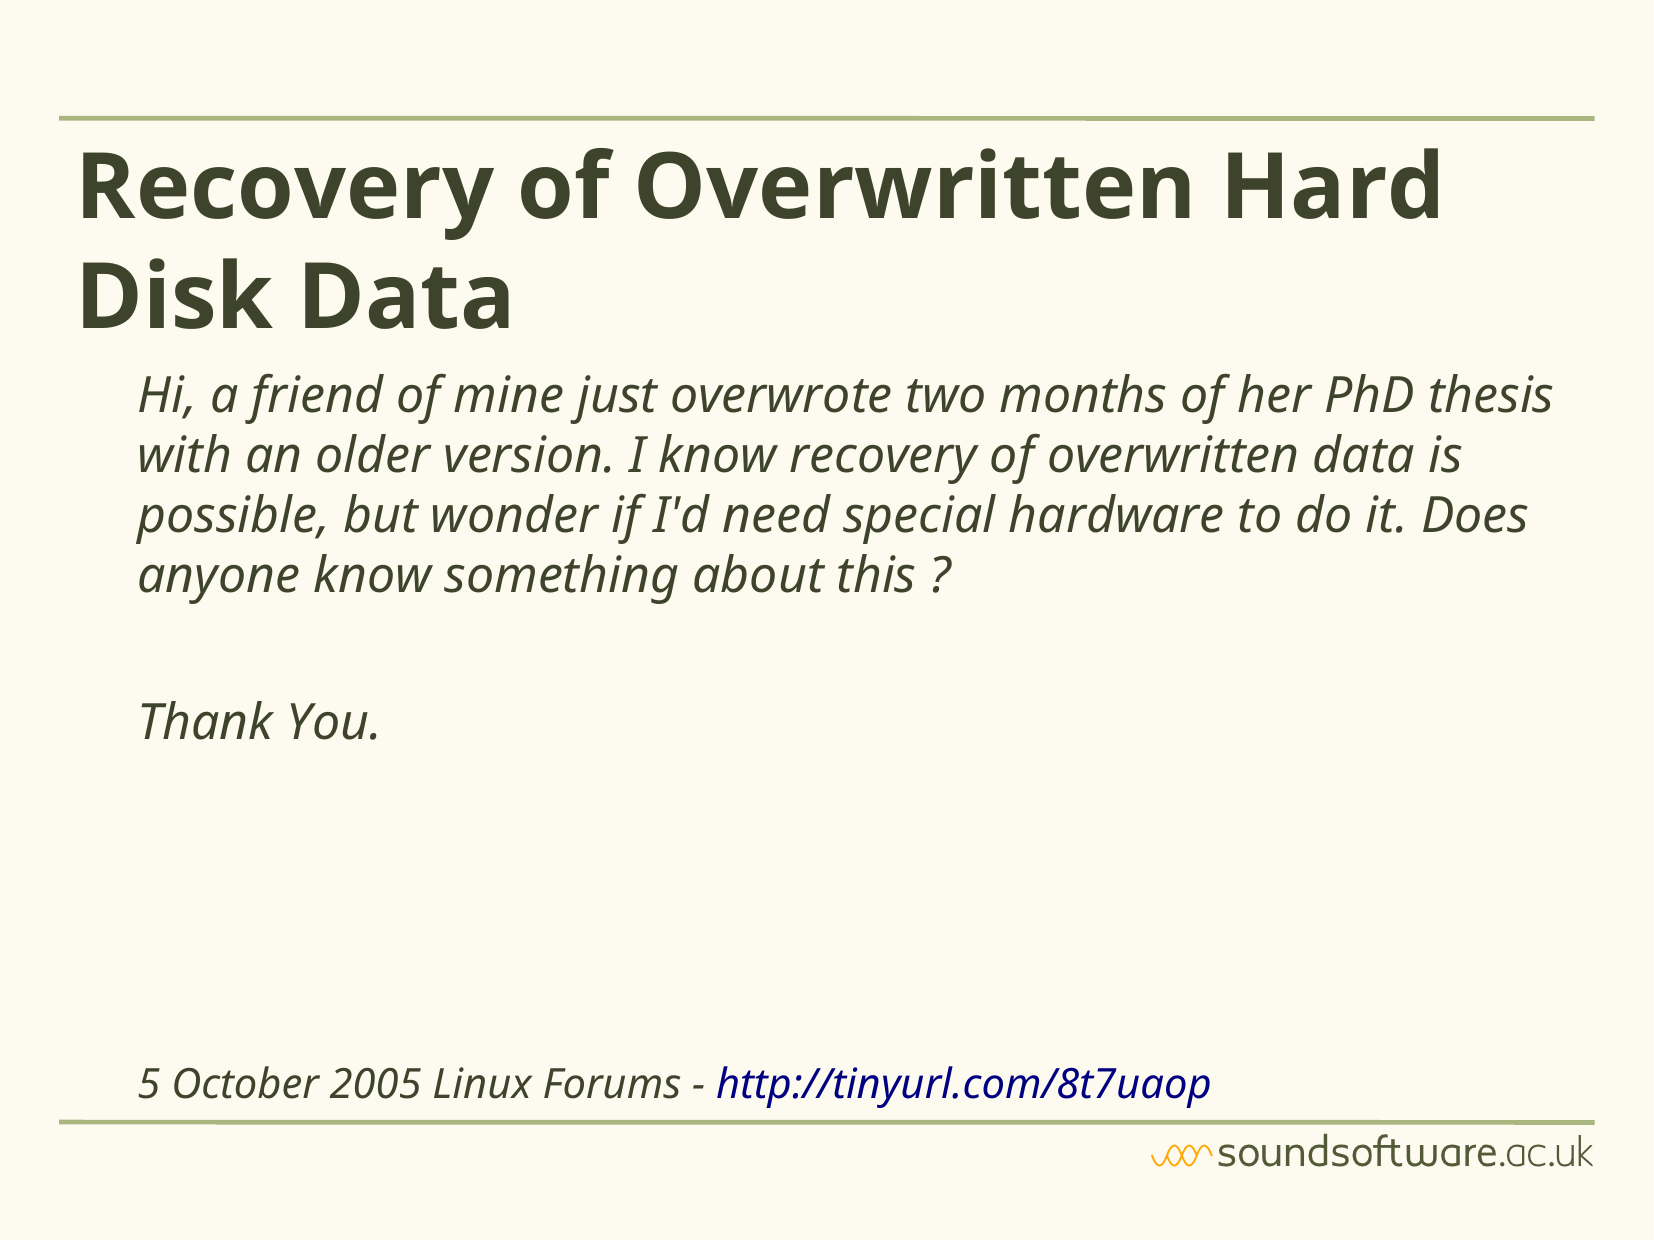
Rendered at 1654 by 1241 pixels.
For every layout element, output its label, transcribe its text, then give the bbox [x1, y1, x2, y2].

list Hi, a friend of mine just overwrote two months of her PhD thesis with an older version. I know recovery of overwritten data is possible, but wonder if I'd need special hardware to do it. Does anyone know something about this ? Thank You. 5 October 2005 Linux Forums - http://tinyurl.com/8t7uaop [59, 354, 1594, 1241]
title Recovery of Overwritten Hard Disk Data [59, 118, 1594, 354]
